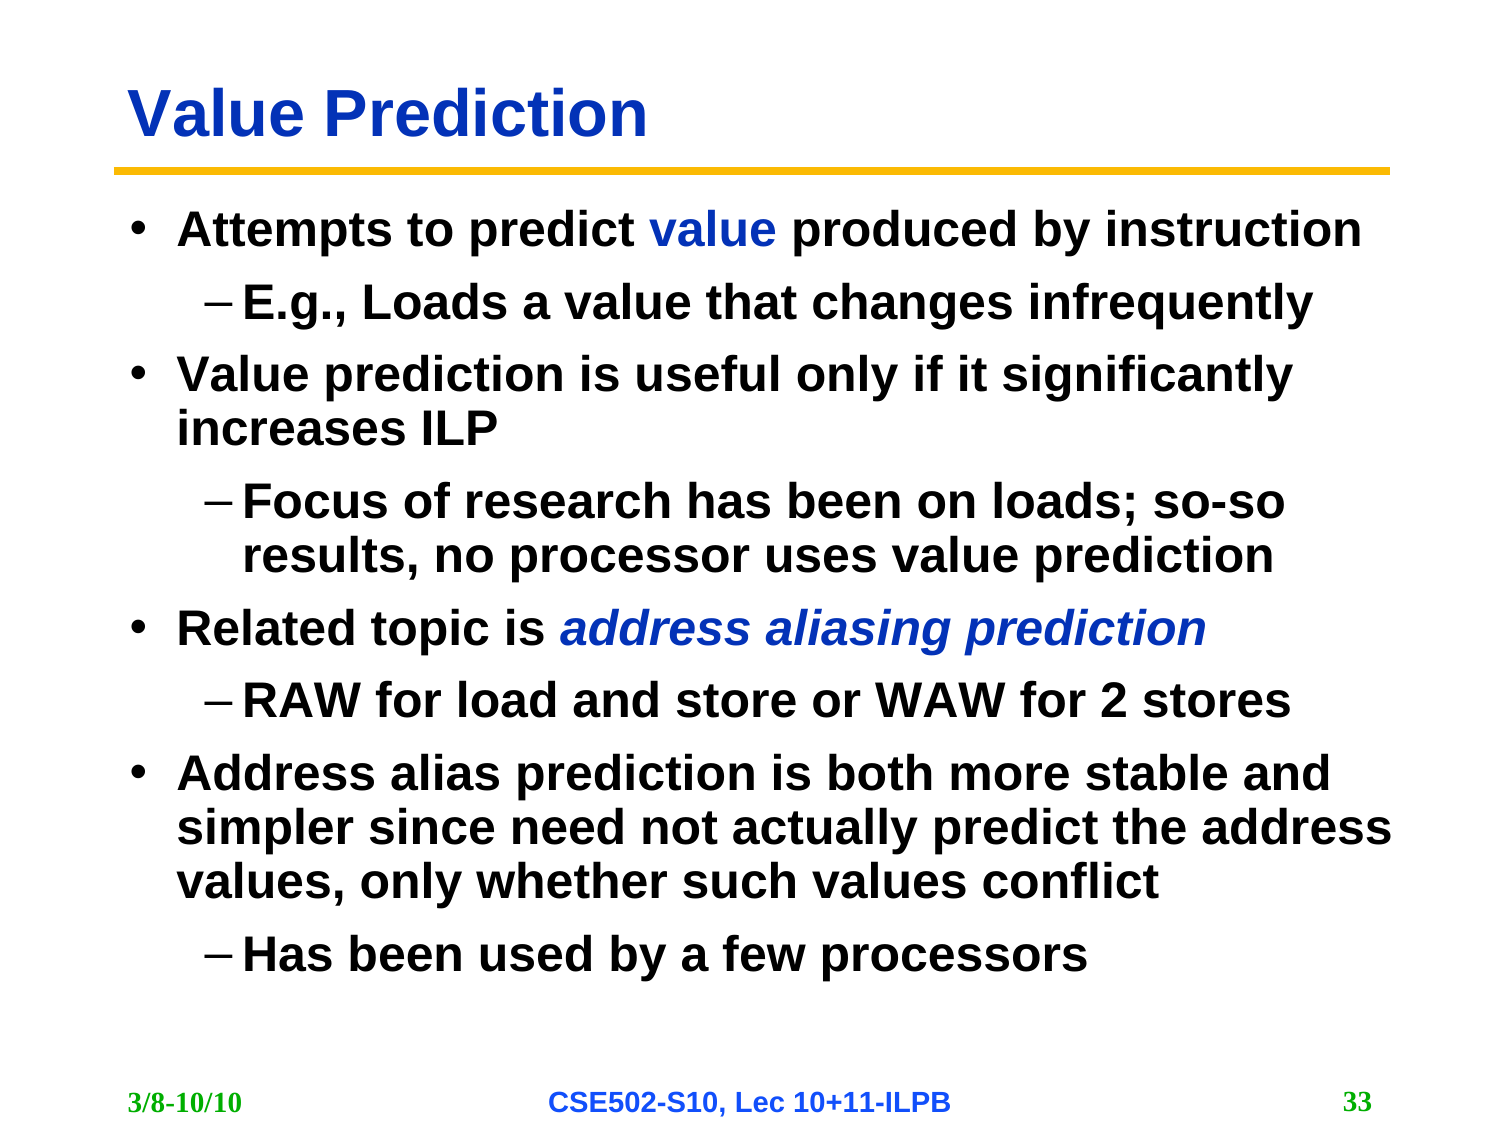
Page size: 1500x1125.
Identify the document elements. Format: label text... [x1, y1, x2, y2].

title Value Prediction [112, 54, 1309, 176]
text_box 3/8-10/10 [112, 1088, 426, 1113]
list Attempts to predict value produced by instruction E.g., Loads a value that changes infrequently Value prediction is useful only if it significantly increases ILP Focus of research has been on loads; so-so results, no processor uses value prediction Related topic is address aliasing prediction RAW for load and store or WAW for 2 stores Address alias prediction is both more stable and simpler since need not actually predict the address values, only whether such values conflict Has been used by a few processors [114, 195, 1413, 1005]
text_box CSE502-S10, Lec 10+11-ILPB [512, 1088, 988, 1113]
text_box <number> [1074, 1087, 1388, 1113]
